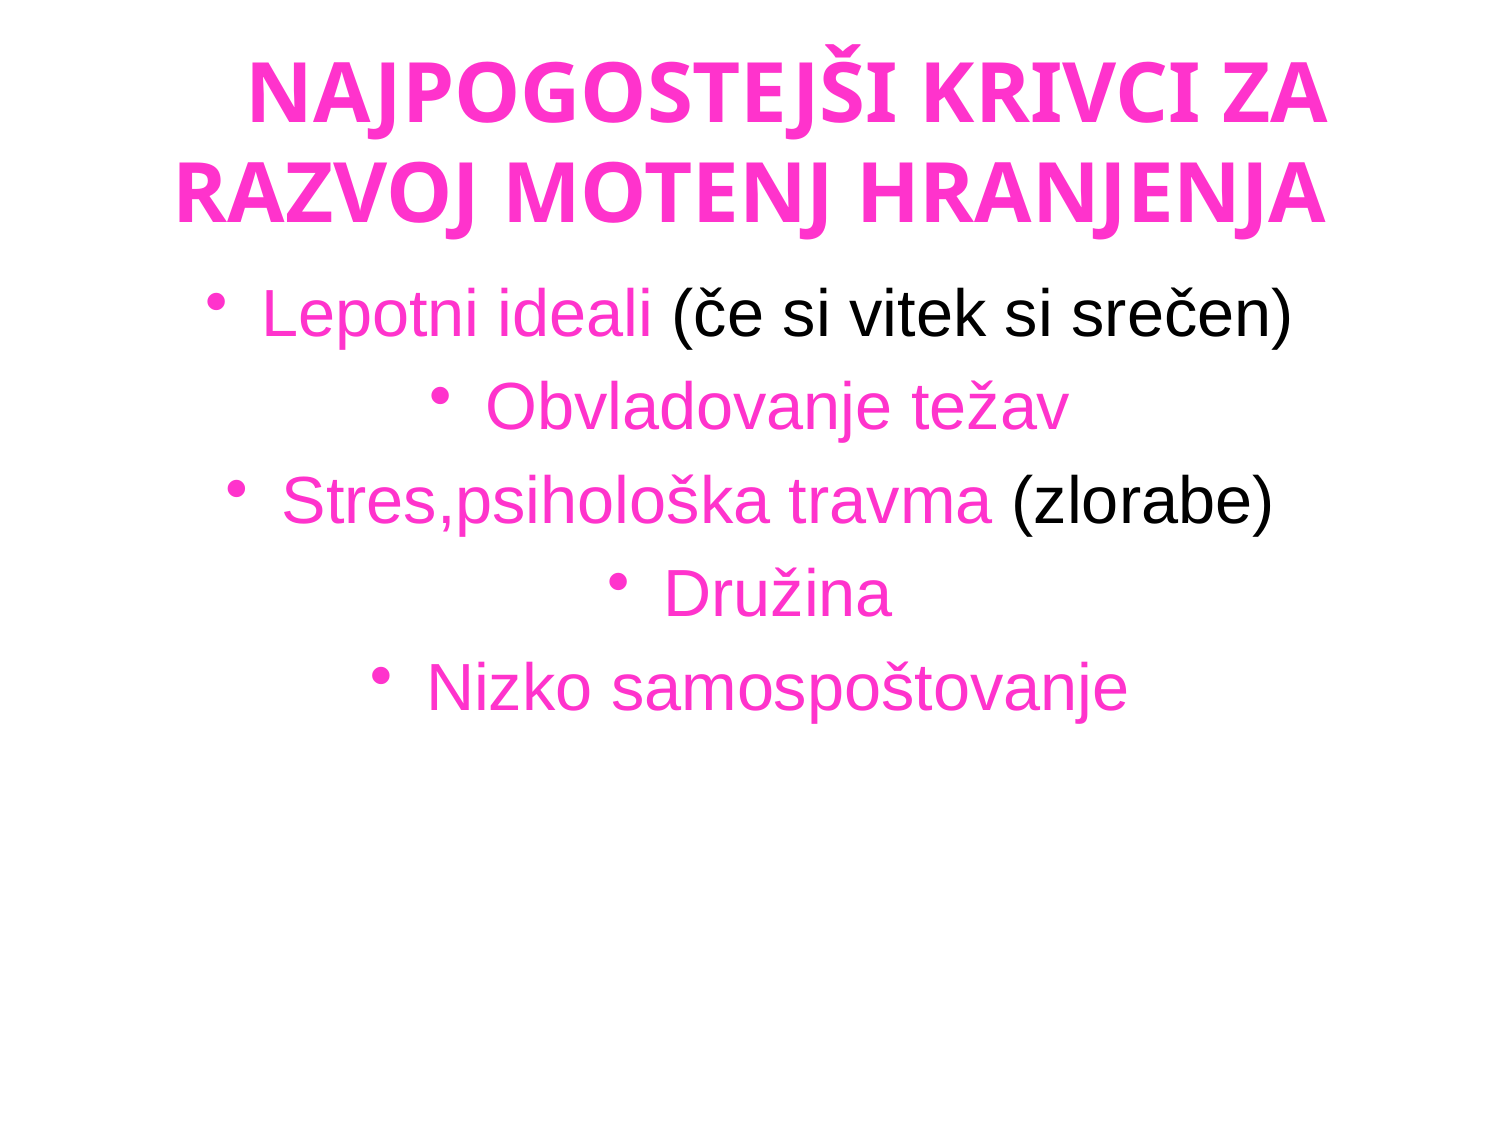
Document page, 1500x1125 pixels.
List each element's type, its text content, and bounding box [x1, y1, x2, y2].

title NAJPOGOSTEJŠI KRIVCI ZA RAZVOJ MOTENJ HRANJENJA [75, 45, 1425, 233]
list Lepotni ideali (če si vitek si srečen) Obvladovanje težav Stres,psihološka travma (zlorabe) Družina Nizko samospoštovanje [75, 262, 1425, 1005]
